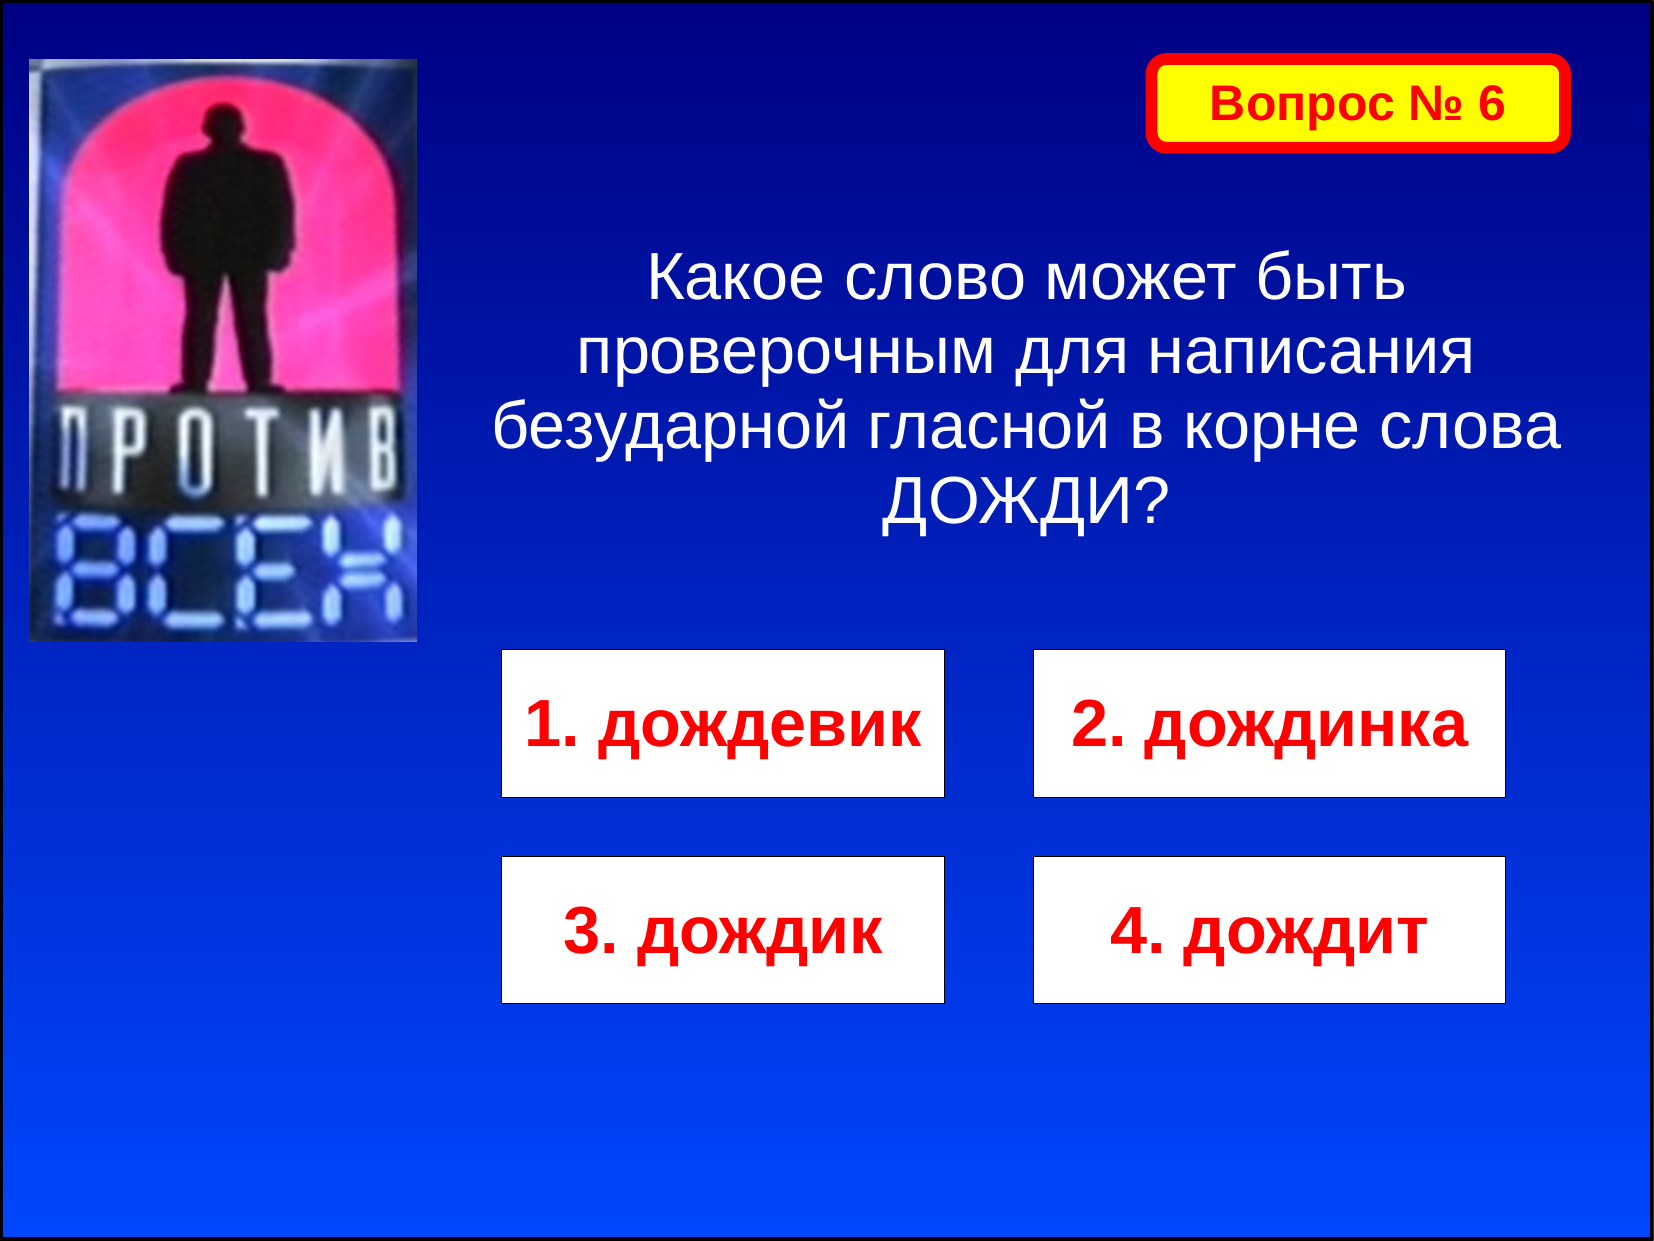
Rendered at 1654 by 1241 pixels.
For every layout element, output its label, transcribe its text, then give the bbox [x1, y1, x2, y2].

text_box 3. дождик [501, 856, 945, 1004]
text_box 1. дождевик [501, 649, 945, 798]
picture [29, 59, 417, 642]
text_box [0, 0, 1654, 1241]
text_box Какое слово может быть проверочным для написания безударной гласной в корне слова ДОЖДИ? [450, 231, 1603, 616]
text_box Вопрос № 6 [1151, 59, 1566, 148]
text_box 4. дождит [1033, 856, 1506, 1004]
text_box 2. дождинка [1033, 649, 1506, 798]
